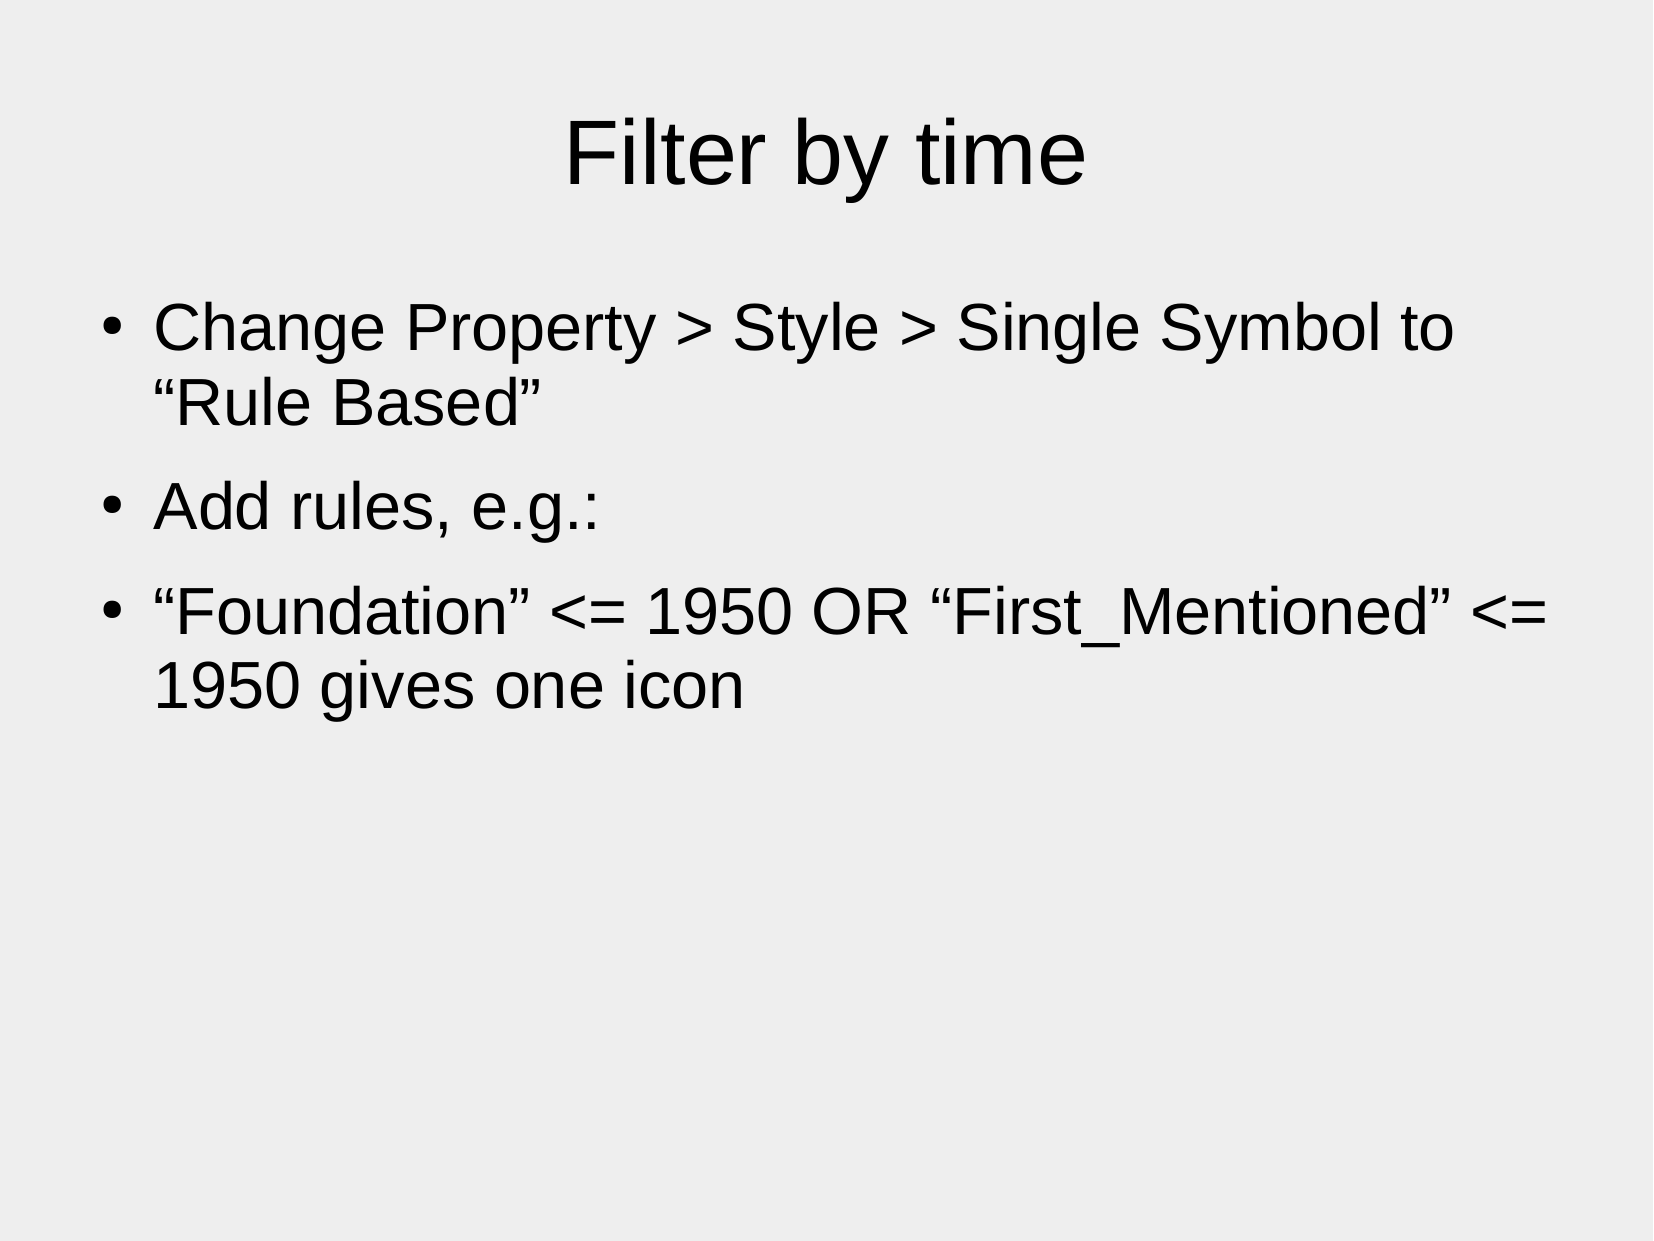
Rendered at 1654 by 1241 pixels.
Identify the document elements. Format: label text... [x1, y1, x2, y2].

list Change Property > Style > Single Symbol to “Rule Based” Add rules, e.g.: “Foundation” <= 1950 OR “First_Mentioned” <= 1950 gives one icon [82, 290, 1571, 1010]
title Filter by time [82, 49, 1571, 257]
